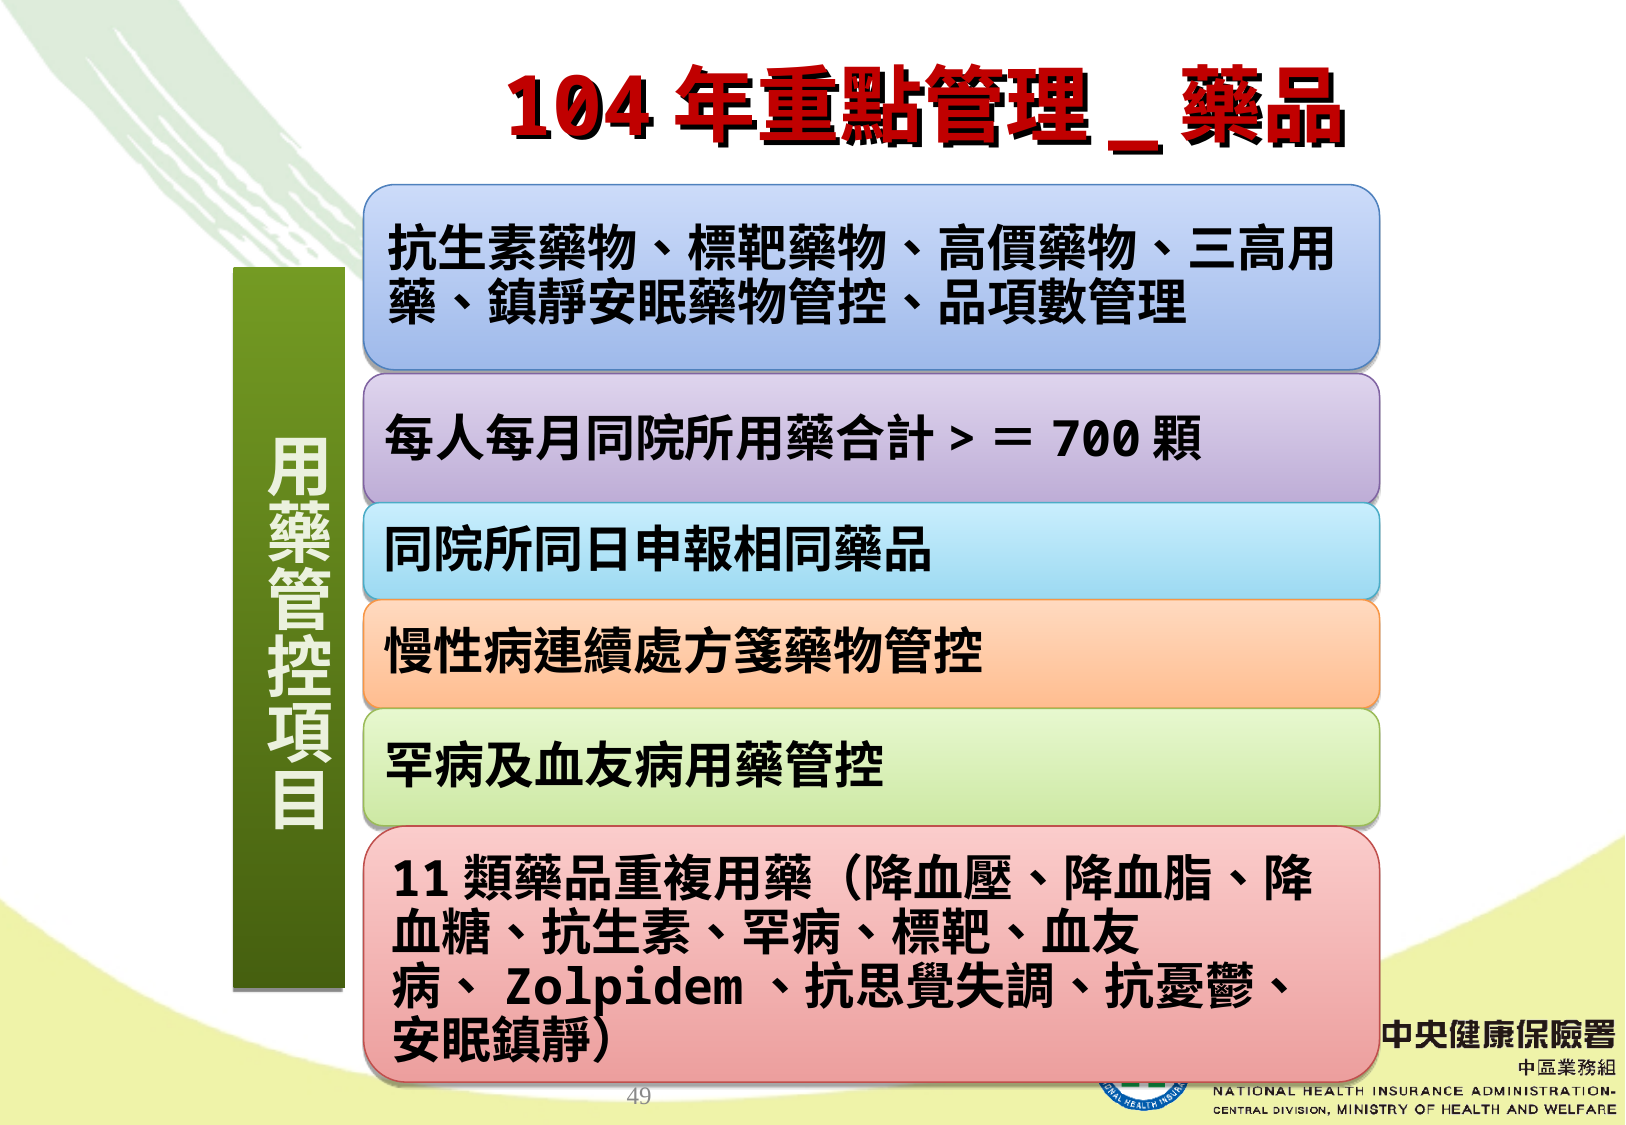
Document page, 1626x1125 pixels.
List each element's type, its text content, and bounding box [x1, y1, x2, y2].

text_box 用藥管控項目 [234, 267, 345, 988]
title 104年重點管理_藥品 [304, 31, 1544, 173]
text_box 罕病及血友病用藥管控 [363, 708, 1380, 826]
text_box 同院所同日申報相同藥品 [363, 502, 1380, 600]
text_box 抗生素藥物、標靶藥物、高價藥物、三高用藥、鎮靜安眠藥物管控、品項數管理 [363, 184, 1380, 370]
text_box 慢性病連續處方箋藥物管控 [363, 599, 1380, 708]
text_box [611, 1083, 991, 1125]
text_box 11類藥品重複用藥（降血壓、降血脂、降血糖、抗生素、罕病、標靶、血友病、Zolpidem、抗思覺失調、抗憂鬱、安眠鎮靜） [363, 826, 1380, 1083]
text_box 每人每月同院所用藥合計>＝700顆 [363, 373, 1380, 503]
